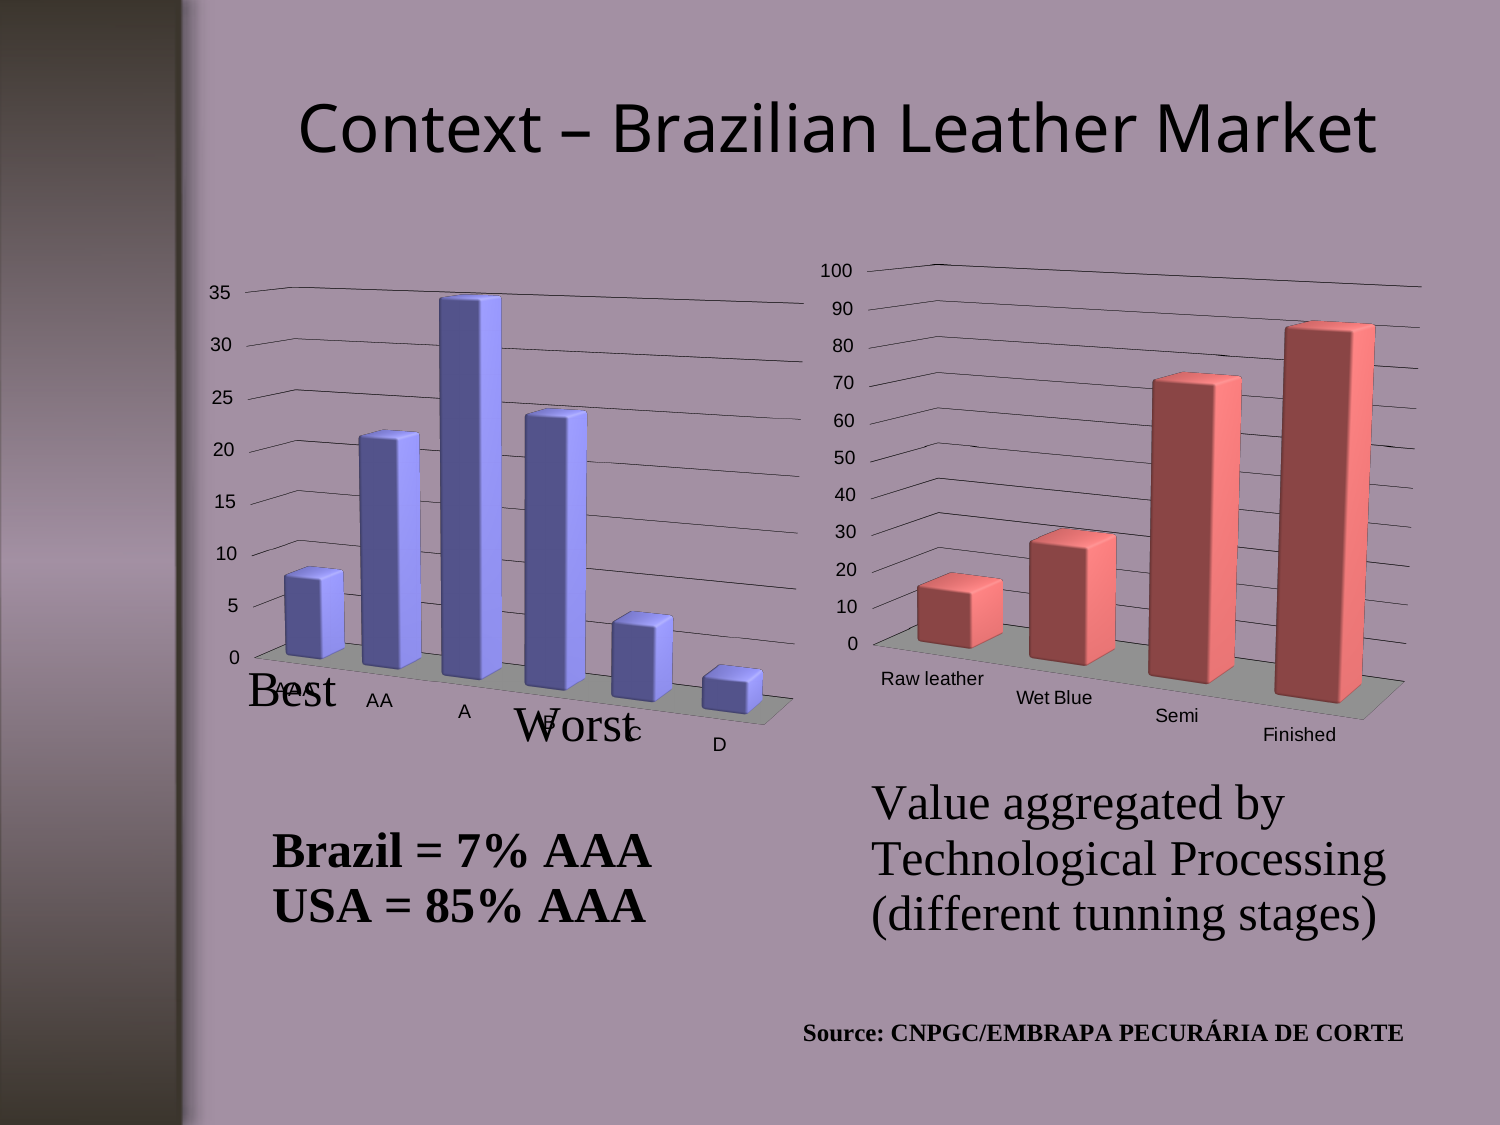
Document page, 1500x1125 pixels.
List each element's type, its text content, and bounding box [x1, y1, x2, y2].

picture [0, 0, 1500, 1125]
chart [171, 188, 1500, 768]
text_box Source: CNPGC/EMBRAPA PECURÁRIA DE CORTE [802, 1021, 1406, 1048]
text_box Best [233, 654, 352, 739]
text_box Worst [498, 689, 652, 774]
text_box Value aggregated by Technological Processing (different tunning stages) [856, 767, 1403, 991]
text_box Brazil = 7% AAA USA = 85% AAA [272, 826, 675, 934]
title Context – Brazilian Leather Market [225, 33, 1451, 206]
